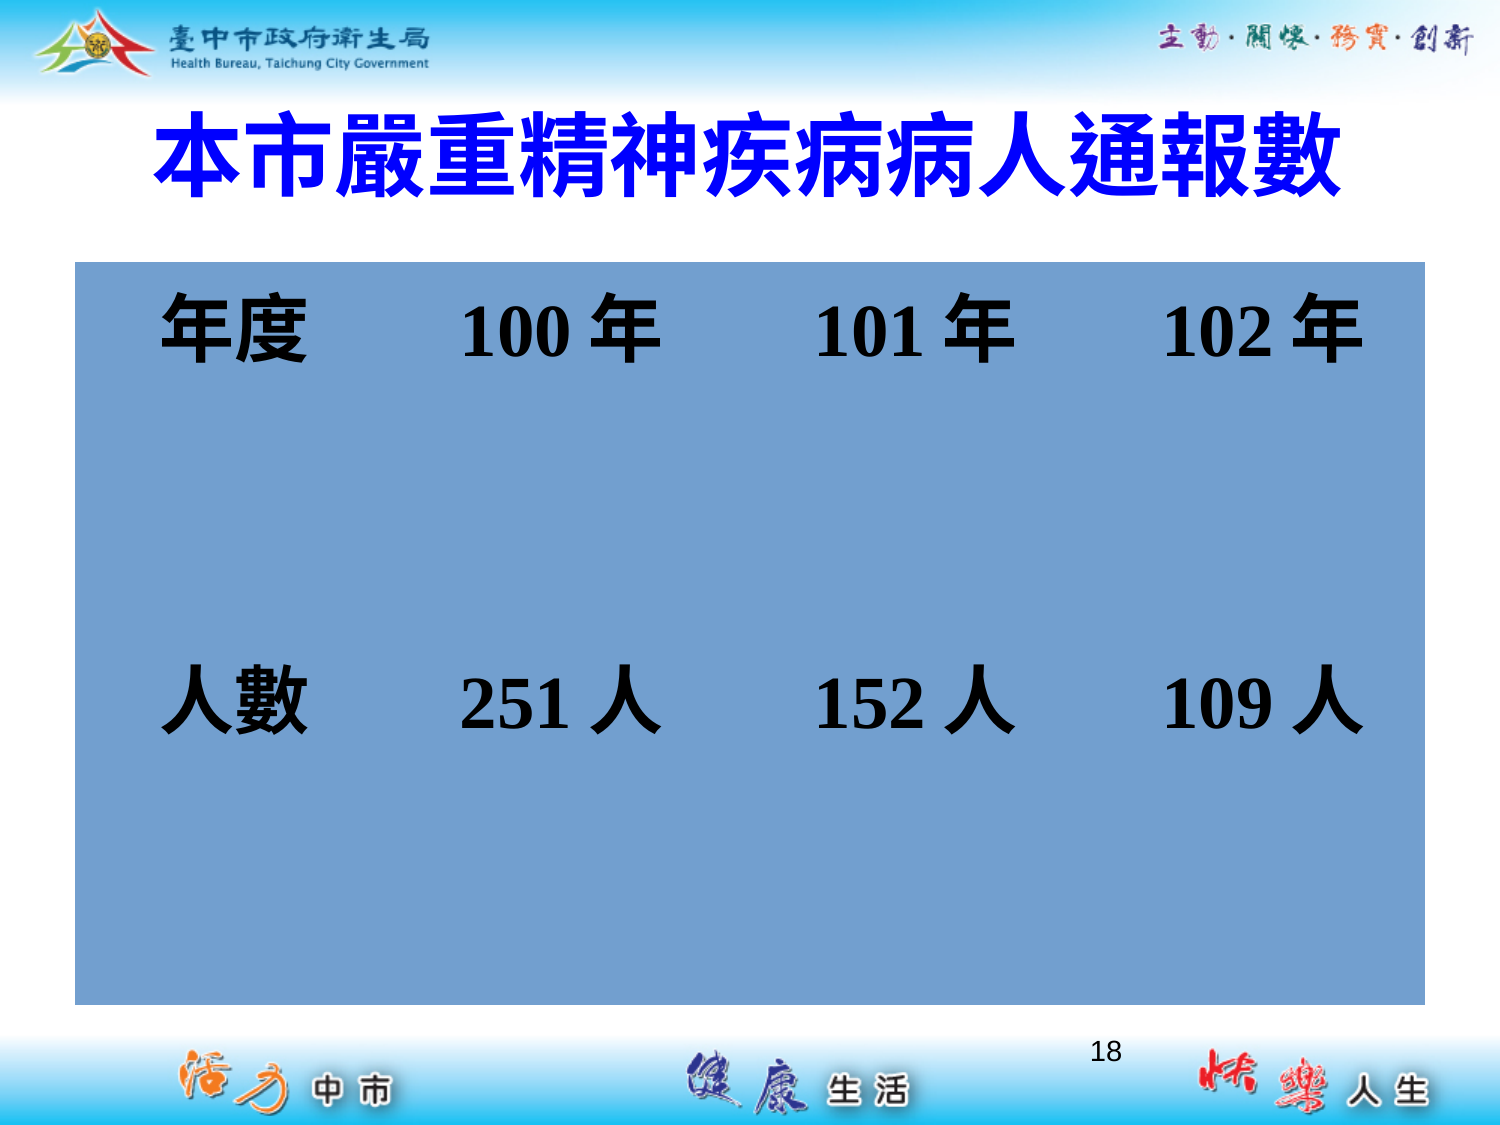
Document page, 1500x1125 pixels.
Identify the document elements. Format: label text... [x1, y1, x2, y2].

text_box [1074, 1024, 1426, 1103]
table_header 101年 [730, 262, 1101, 634]
table_cell 251人 [394, 634, 730, 1005]
table_cell 152人 [730, 634, 1101, 1005]
table_header 年度 [75, 262, 394, 634]
table_header 102年 [1101, 262, 1425, 634]
table_header 100年 [394, 262, 730, 634]
title 本市嚴重精神疾病病人通報數 [76, 90, 1427, 231]
table_cell 109人 [1101, 634, 1425, 1005]
table_cell 人數 [75, 634, 394, 1005]
